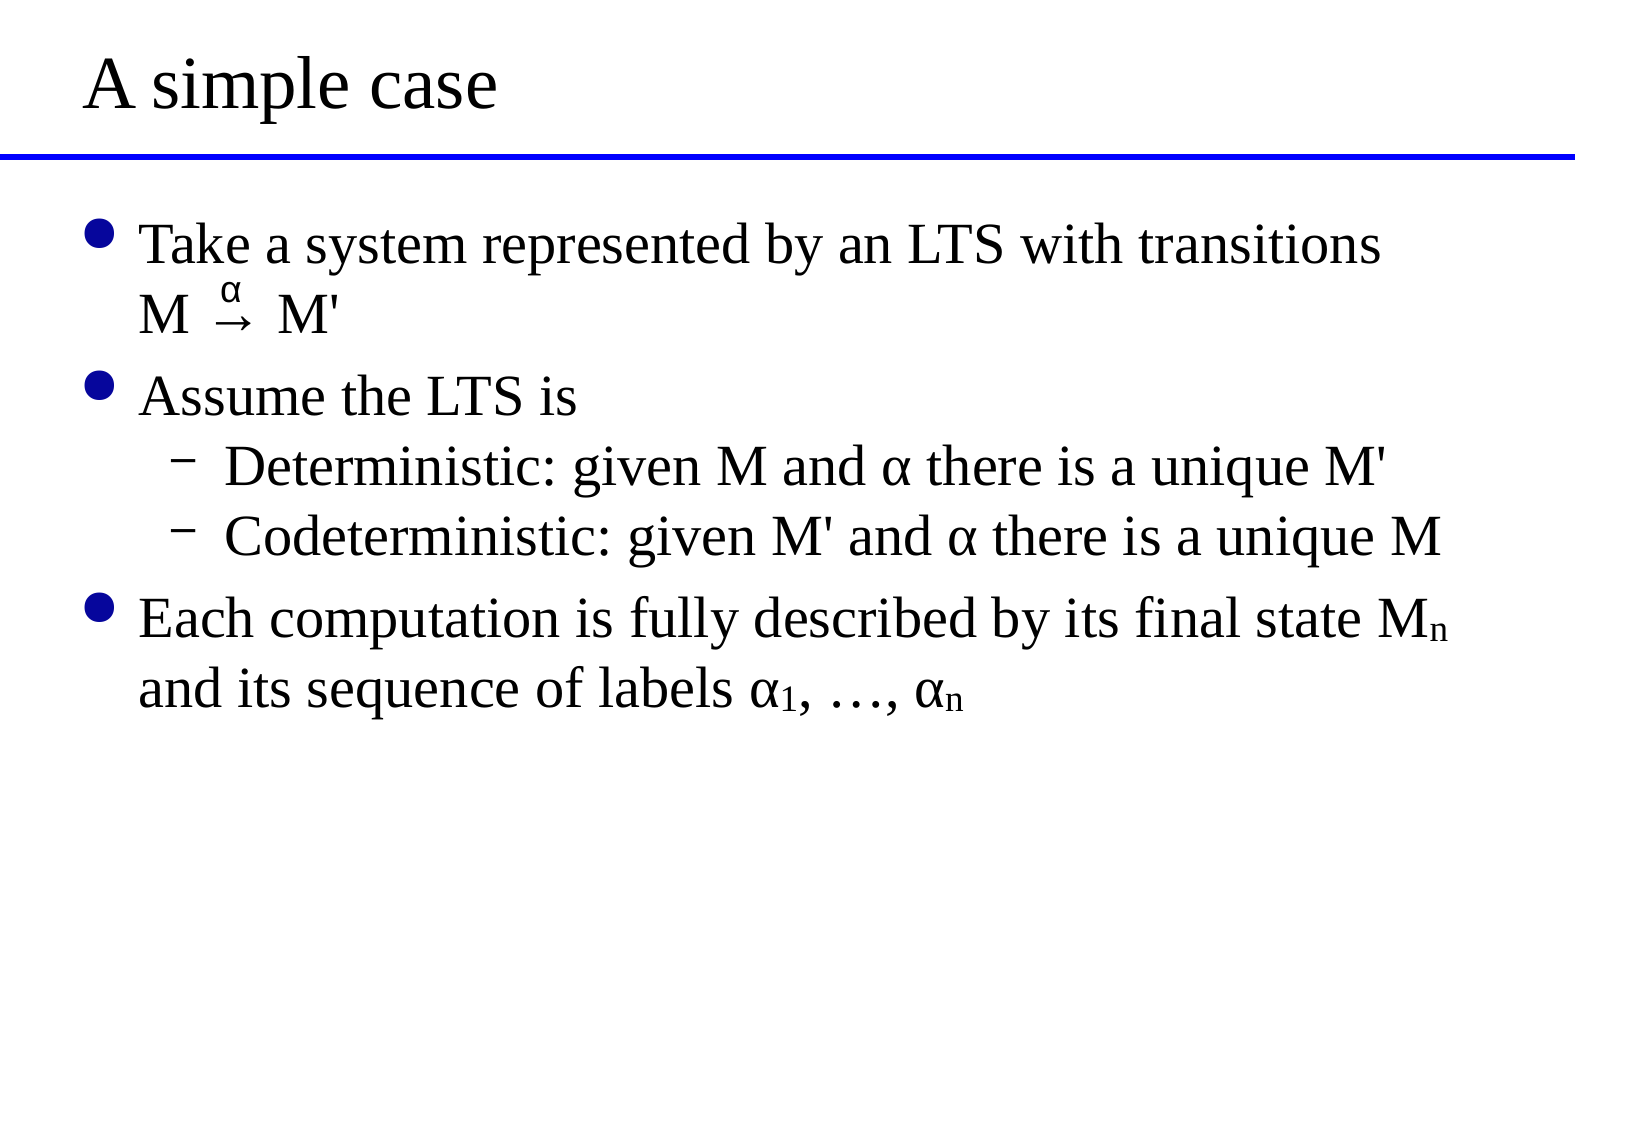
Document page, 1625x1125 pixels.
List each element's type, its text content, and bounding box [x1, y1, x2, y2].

text_box α [205, 261, 266, 326]
list Take a system represented by an LTS with transitions M → M' Assume the LTS is Deterministic: given M and α there is a unique M' Codeterministic: given M' and α there is a unique M Each computation is fully described by its final state Mn and its sequence of labels α1, …, αn [67, 198, 1546, 1061]
title A simple case [67, 27, 1544, 131]
